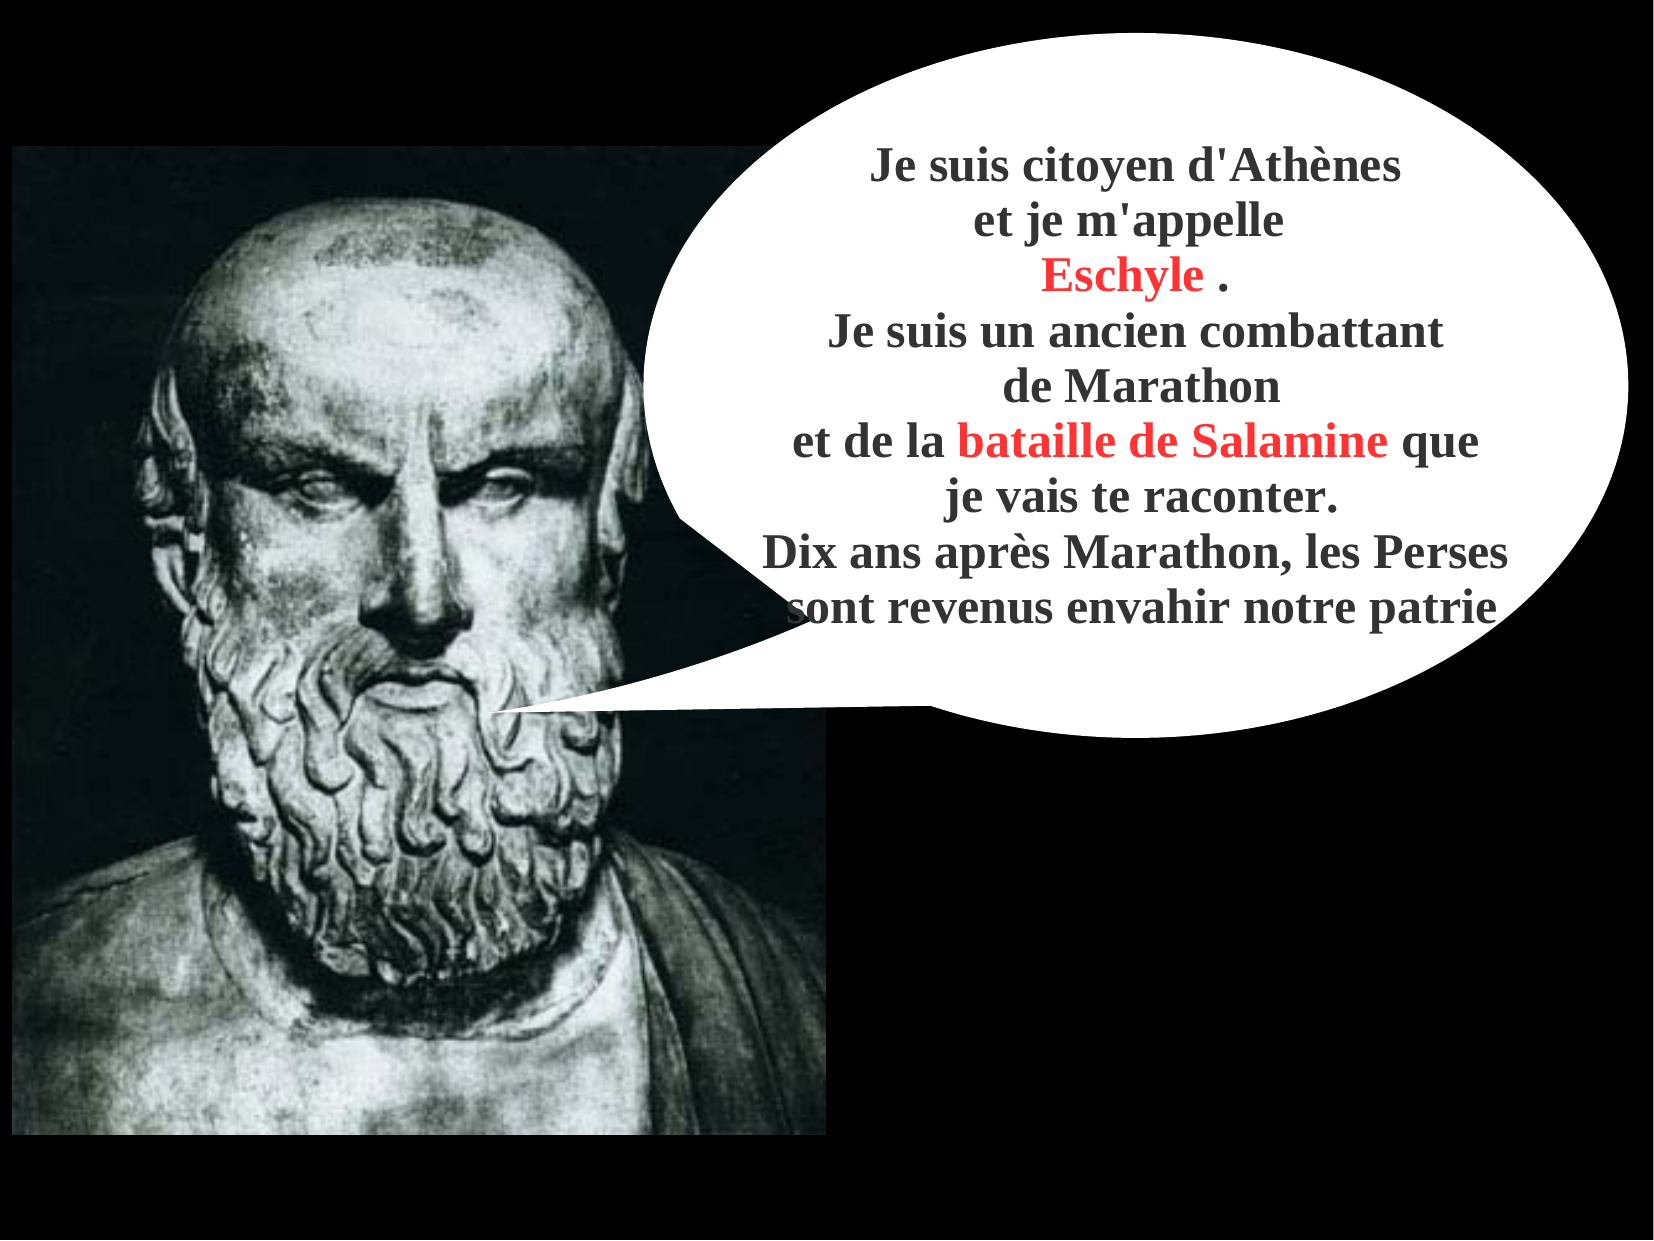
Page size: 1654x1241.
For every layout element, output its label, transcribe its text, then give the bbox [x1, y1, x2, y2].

text_box [487, 621, 928, 713]
picture [12, 146, 826, 1135]
text_box Je suis citoyen d'Athènes et je m'appelle Eschyle . Je suis un ancien combattant de Marathon et de la bataille de Salamine que je vais te raconter. Dix ans après Marathon, les Perses sont revenus envahir notre patrie [643, 32, 1629, 738]
